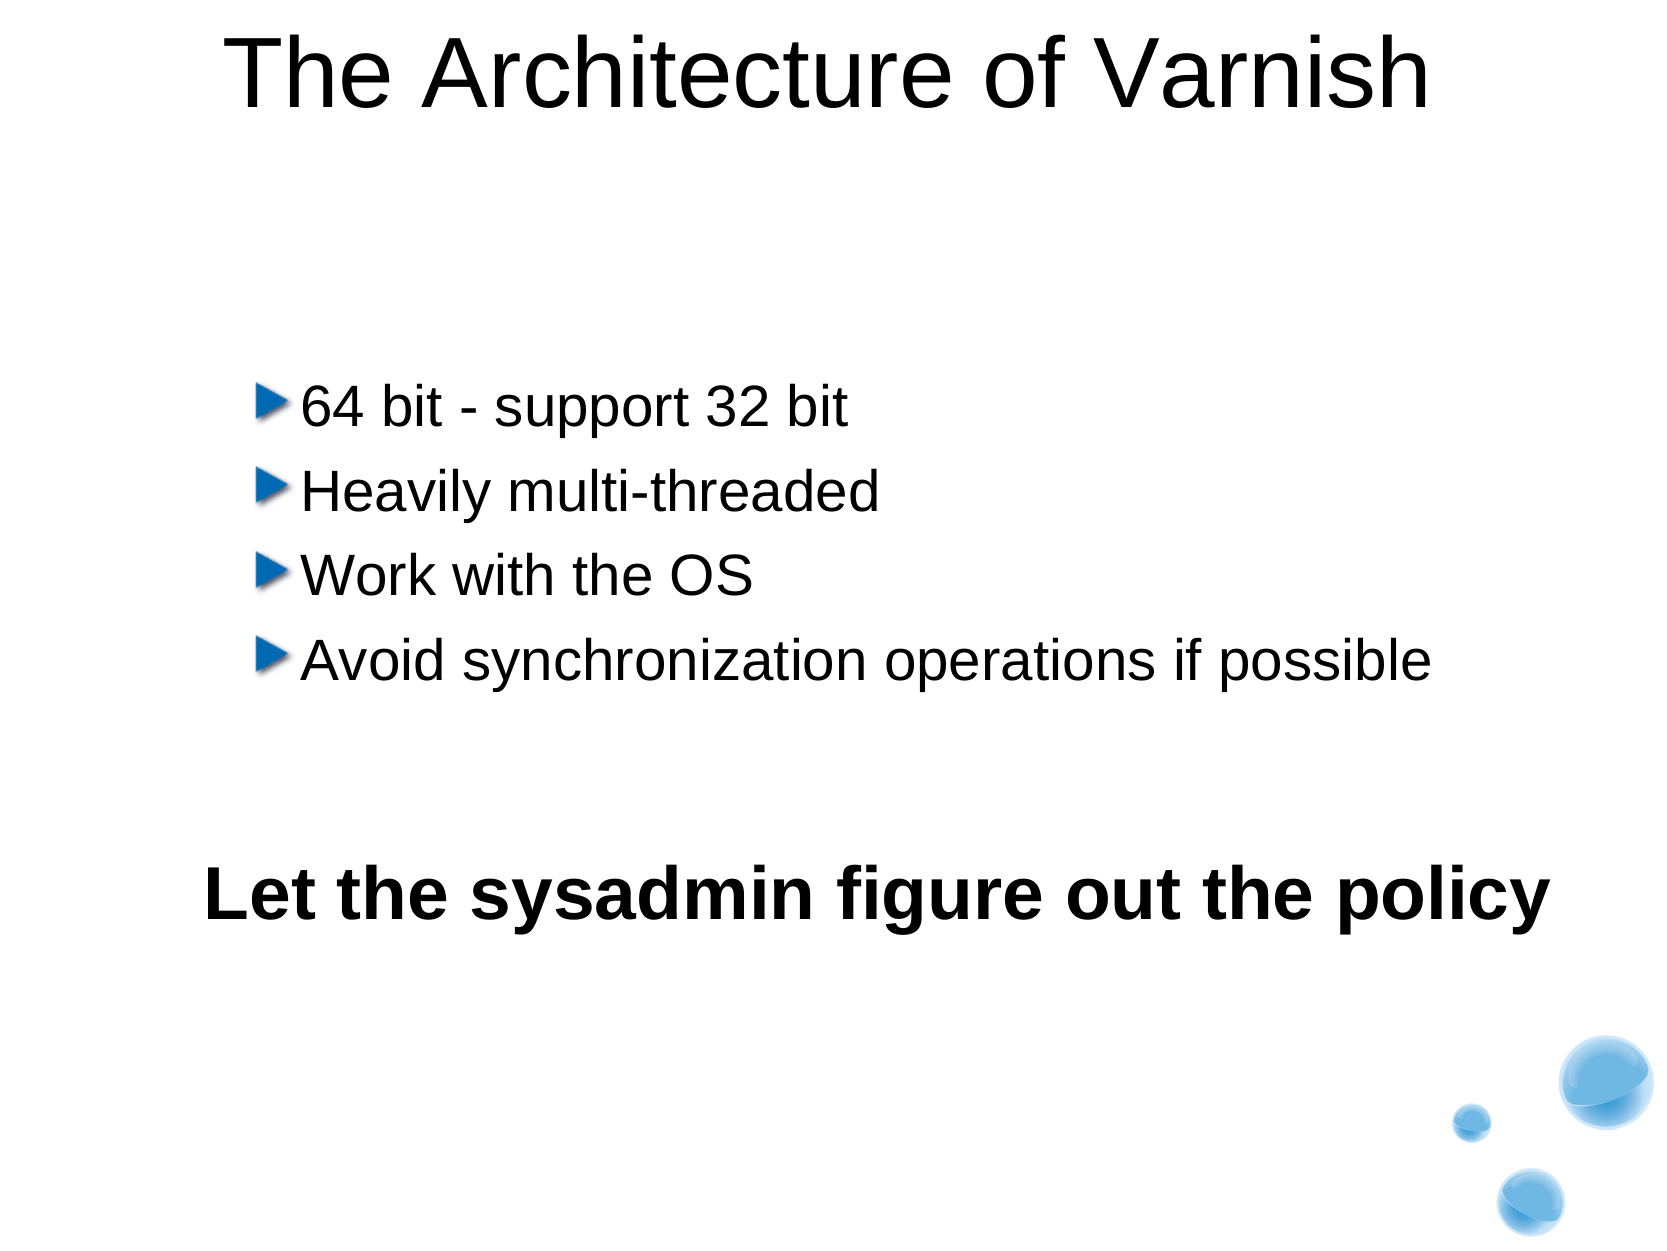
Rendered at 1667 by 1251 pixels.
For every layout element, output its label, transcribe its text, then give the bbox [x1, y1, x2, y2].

list 64 bit - support 32 bit Heavily multi-threaded Work with the OS Avoid synchronization operations if possible Let the sysadmin figure out the policy [88, 360, 1625, 1187]
picture [1451, 1033, 1654, 1238]
title The Architecture of Varnish [119, 0, 1536, 224]
